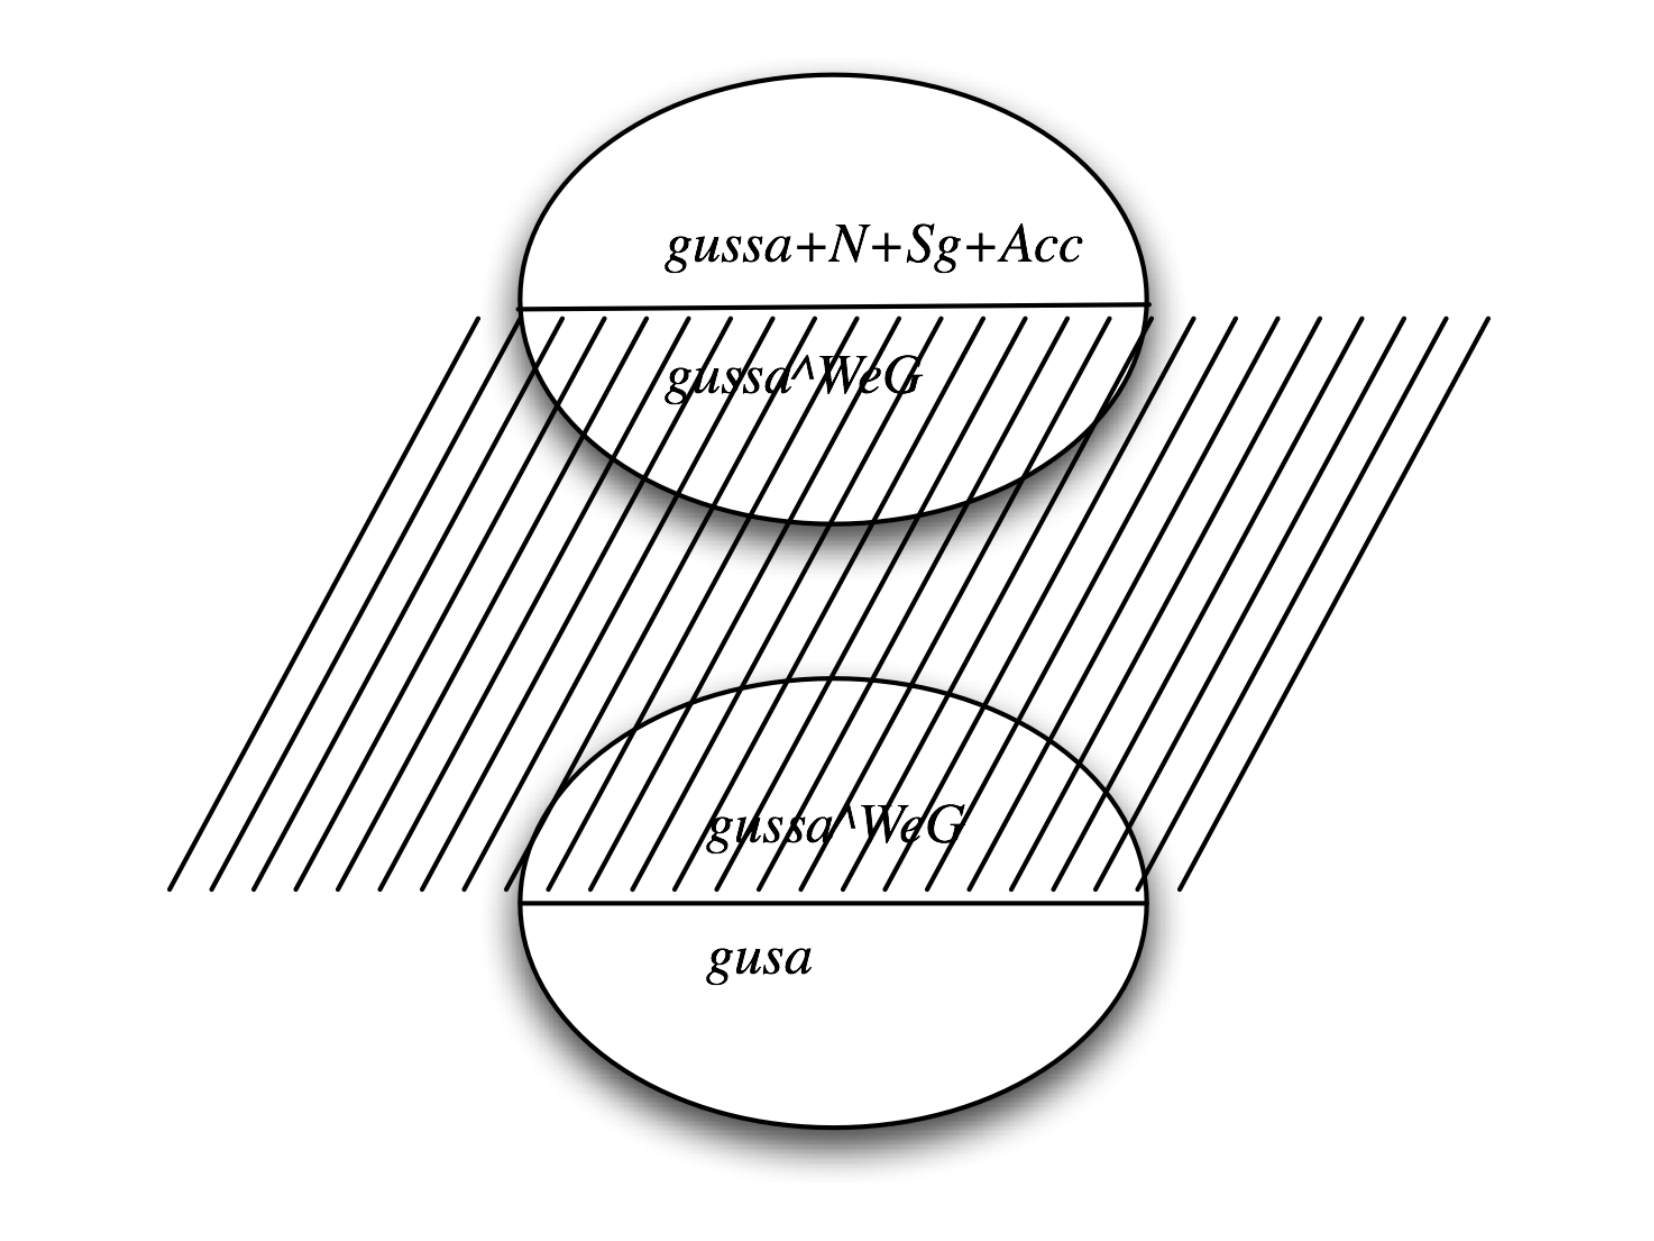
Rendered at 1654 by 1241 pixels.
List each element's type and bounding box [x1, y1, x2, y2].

picture [118, 0, 1540, 1241]
